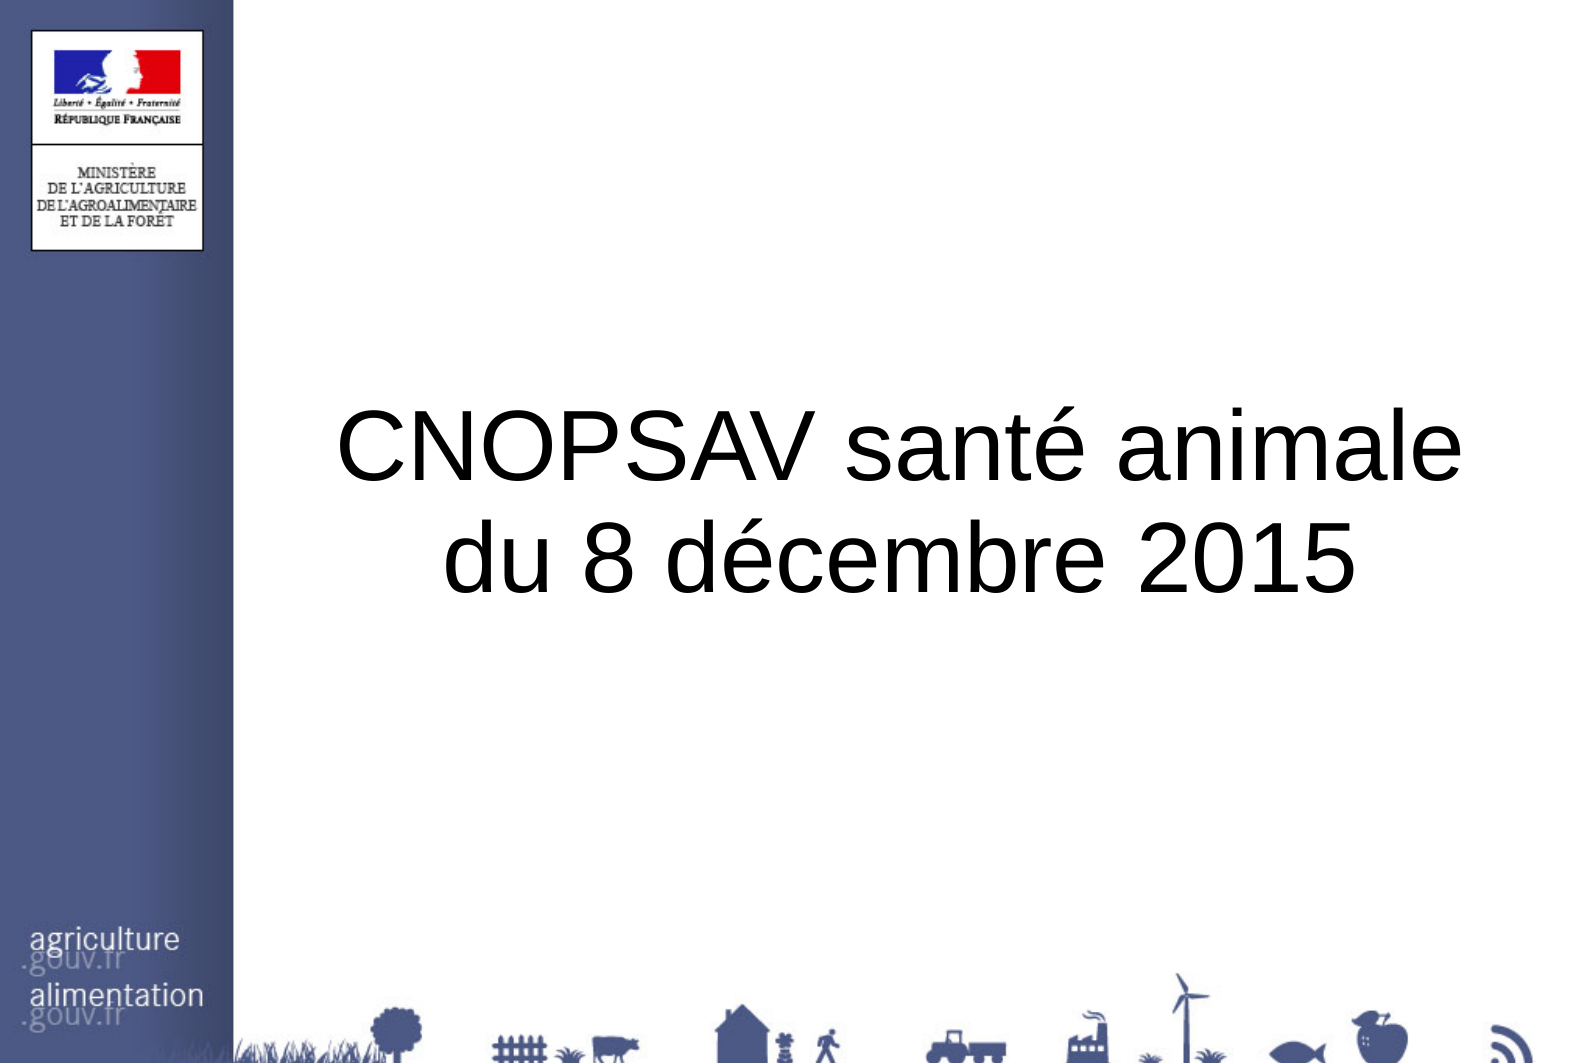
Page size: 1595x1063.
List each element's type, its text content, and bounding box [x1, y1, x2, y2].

picture [0, 0, 1595, 1063]
subtitle CNOPSAV santé animale du 8 décembre 2015 [265, 29, 1536, 975]
